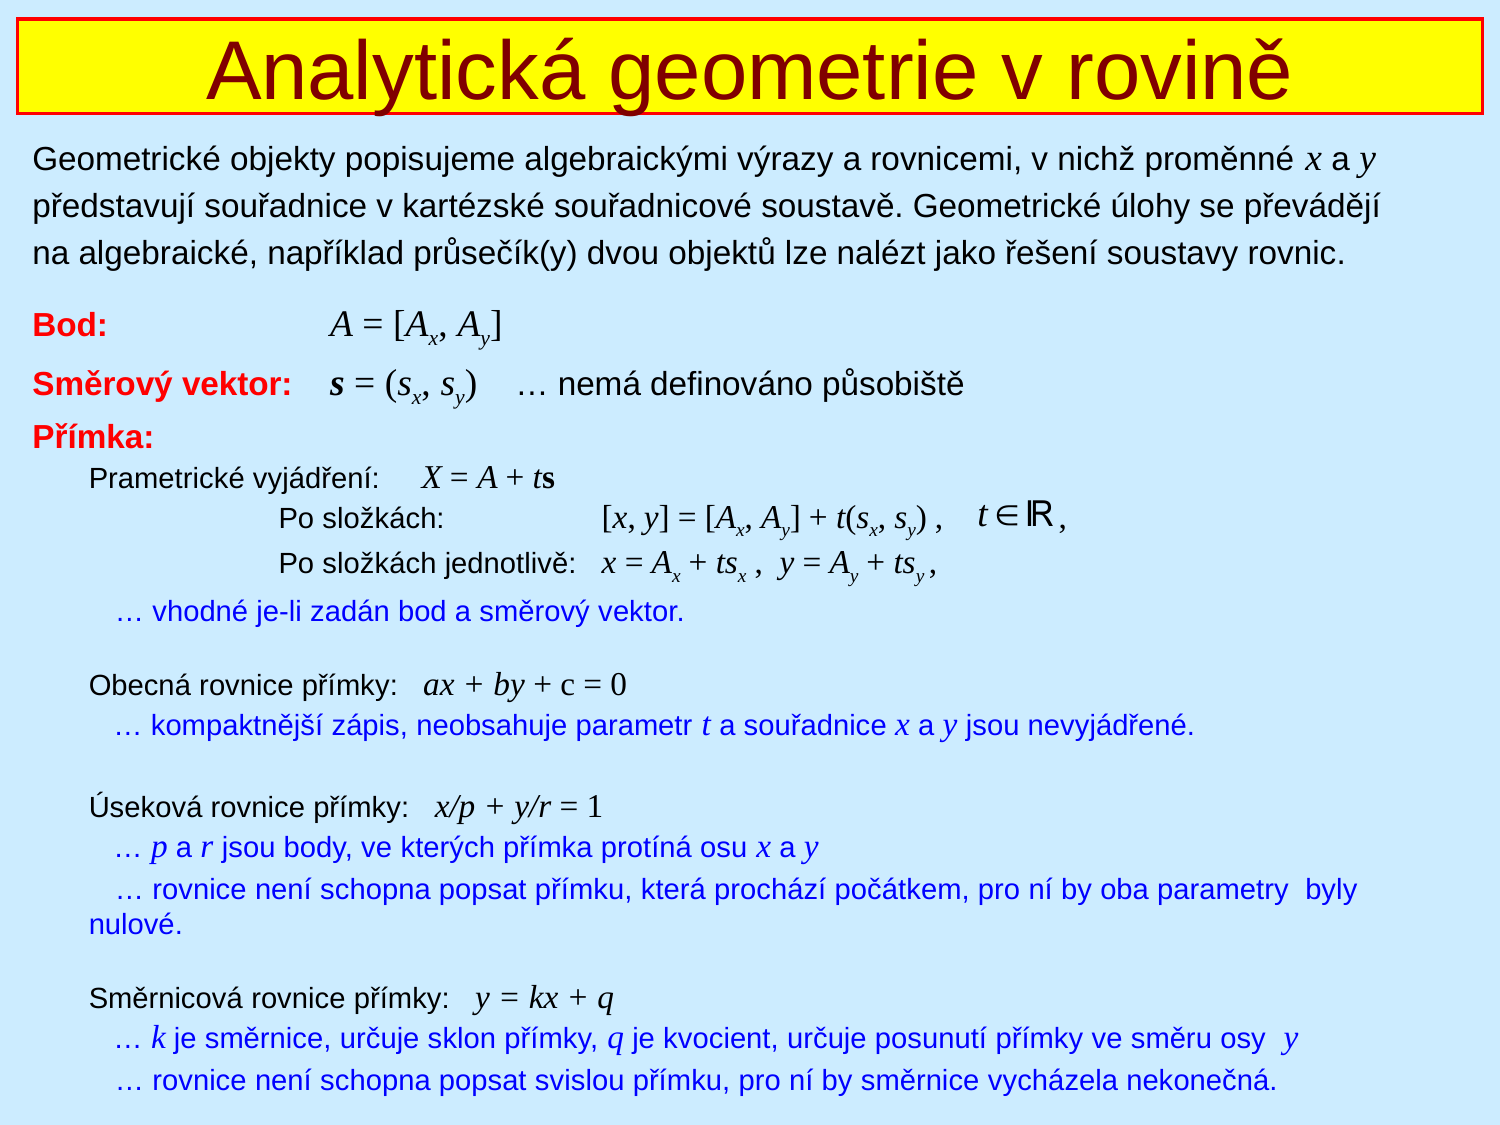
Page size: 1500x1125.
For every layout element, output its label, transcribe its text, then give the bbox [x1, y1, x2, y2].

text_box Geometrické objekty popisujeme algebraickými výrazy a rovnicemi, v nichž proměnné x a y představují souřadnice v kartézské souřadnicové soustavě. Geometrické úlohy se převádějí na algebraické, například průsečík(y) dvou objektů lze nalézt jako řešení soustavy rovnic. Bod: A = [Ax, Ay] Směrový vektor: s = (sx, sy) … nemá definováno působiště Přímka: Prametrické vyjádření: X = A + ts Po složkách: [x, y] = [Ax, Ay] + t(sx, sy) , , Po složkách jednotlivě: x = Ax + tsx , y = Ay + tsy , … vhodné je-li zadán bod a směrový vektor. Obecná rovnice přímky: ax + by + c = 0 … kompaktnější zápis, neobsahuje parametr t a souřadnice x a y jsou nevyjádřené. Úseková rovnice přímky: x/p + y/r = 1 … p a r jsou body, ve kterých přímka protíná osu x a y … rovnice není schopna popsat přímku, která prochází počátkem, pro ní by oba parametry byly nulové. Směrnicová rovnice přímky: y = kx + q … k je směrnice, určuje sklon přímky, q je kvocient, určuje posunutí přímky ve směru osy y … rovnice není schopna popsat svislou přímku, pro ní by směrnice vycházela nekonečná. [17, 125, 1471, 1043]
picture [972, 491, 1061, 536]
title Analytická geometrie v rovině [17, 19, 1483, 114]
